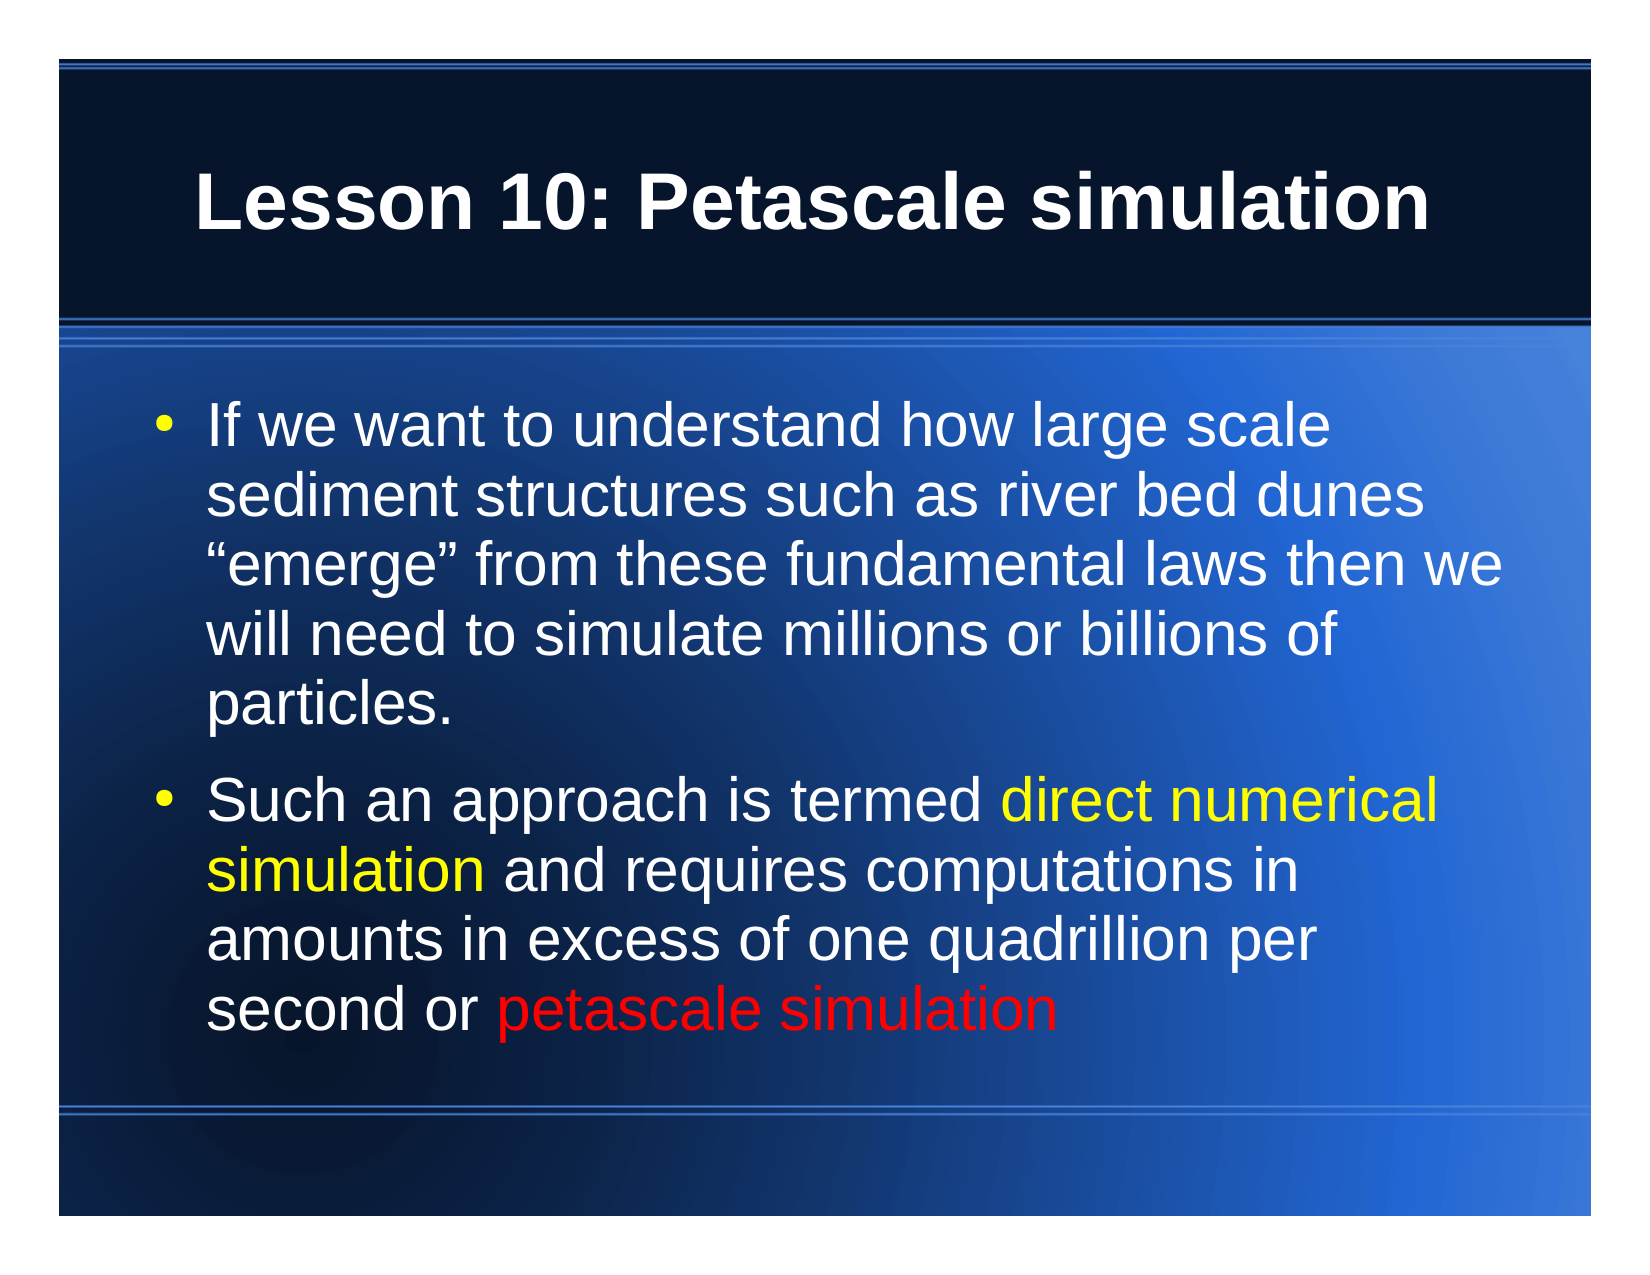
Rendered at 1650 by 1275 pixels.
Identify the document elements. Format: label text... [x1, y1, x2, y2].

picture [59, 59, 1591, 1216]
list If we want to understand how large scale sediment structures such as river bed dunes “emerge” from these fundamental laws then we will need to simulate millions or billions of particles. Such an approach is termed direct numerical simulation and requires computations in amounts in excess of one quadrillion per second or petascale simulation [135, 390, 1515, 1154]
title Lesson 10: Petascale simulation [135, 105, 1515, 299]
